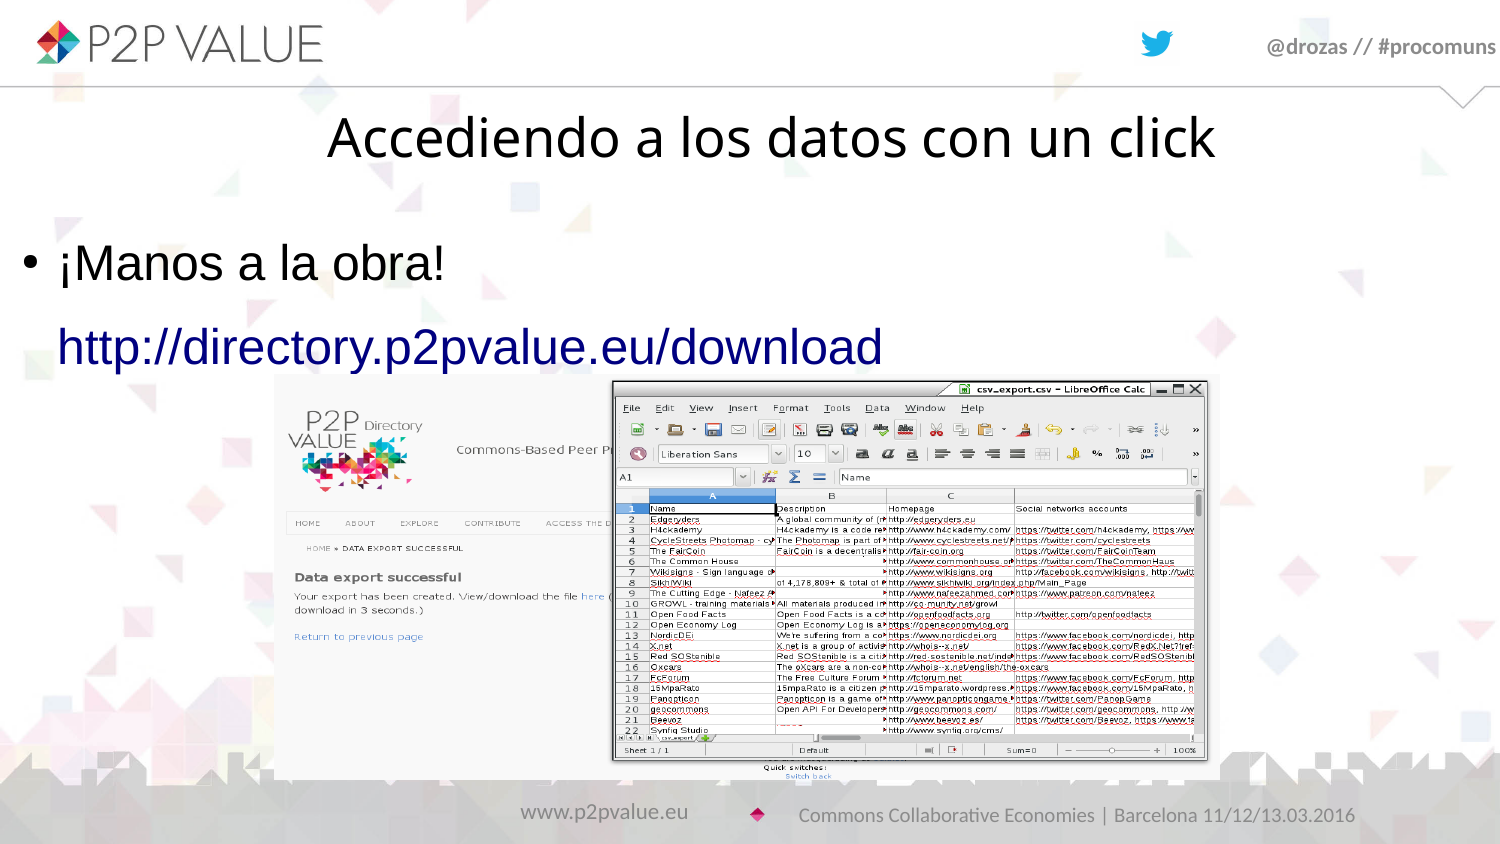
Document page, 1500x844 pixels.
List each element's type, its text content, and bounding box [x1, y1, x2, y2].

picture [0, 0, 1500, 844]
text_box www.p2pvalue.eu [514, 790, 733, 830]
subtitle ¡Manos a la obra! http://directory.p2pvalue.eu/download [8, 201, 1489, 757]
text_box Commons Collaborative Economies | Barcelona 11/12/13.03.2016 [785, 791, 1500, 837]
text_box @drozas // #procomuns [1169, 15, 1500, 76]
title Accediendo a los datos con un click [105, 92, 1441, 181]
